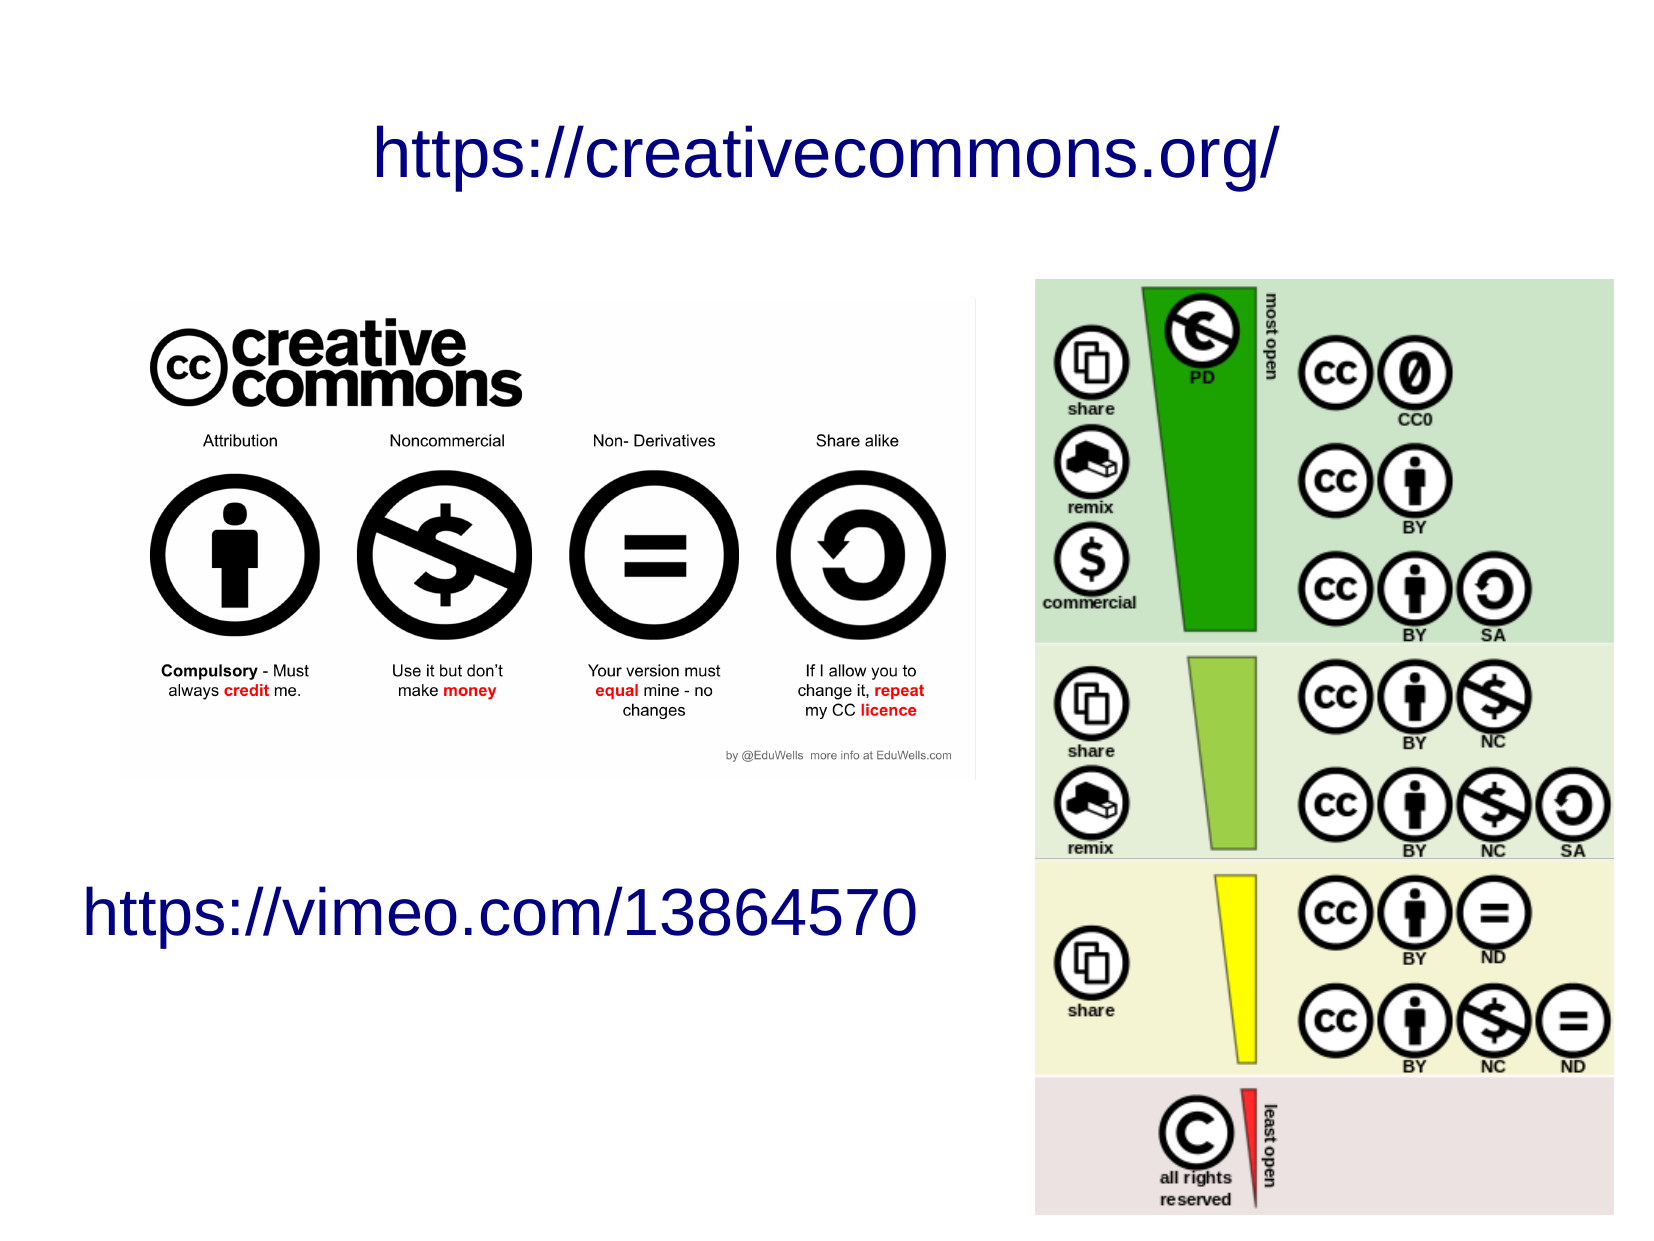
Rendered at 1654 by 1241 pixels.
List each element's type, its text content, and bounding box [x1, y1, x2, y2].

title https://creativecommons.org/ [82, 49, 1571, 257]
picture [1035, 279, 1614, 1216]
list https://vimeo.com/13864570 [82, 665, 1035, 1009]
picture [120, 299, 976, 665]
